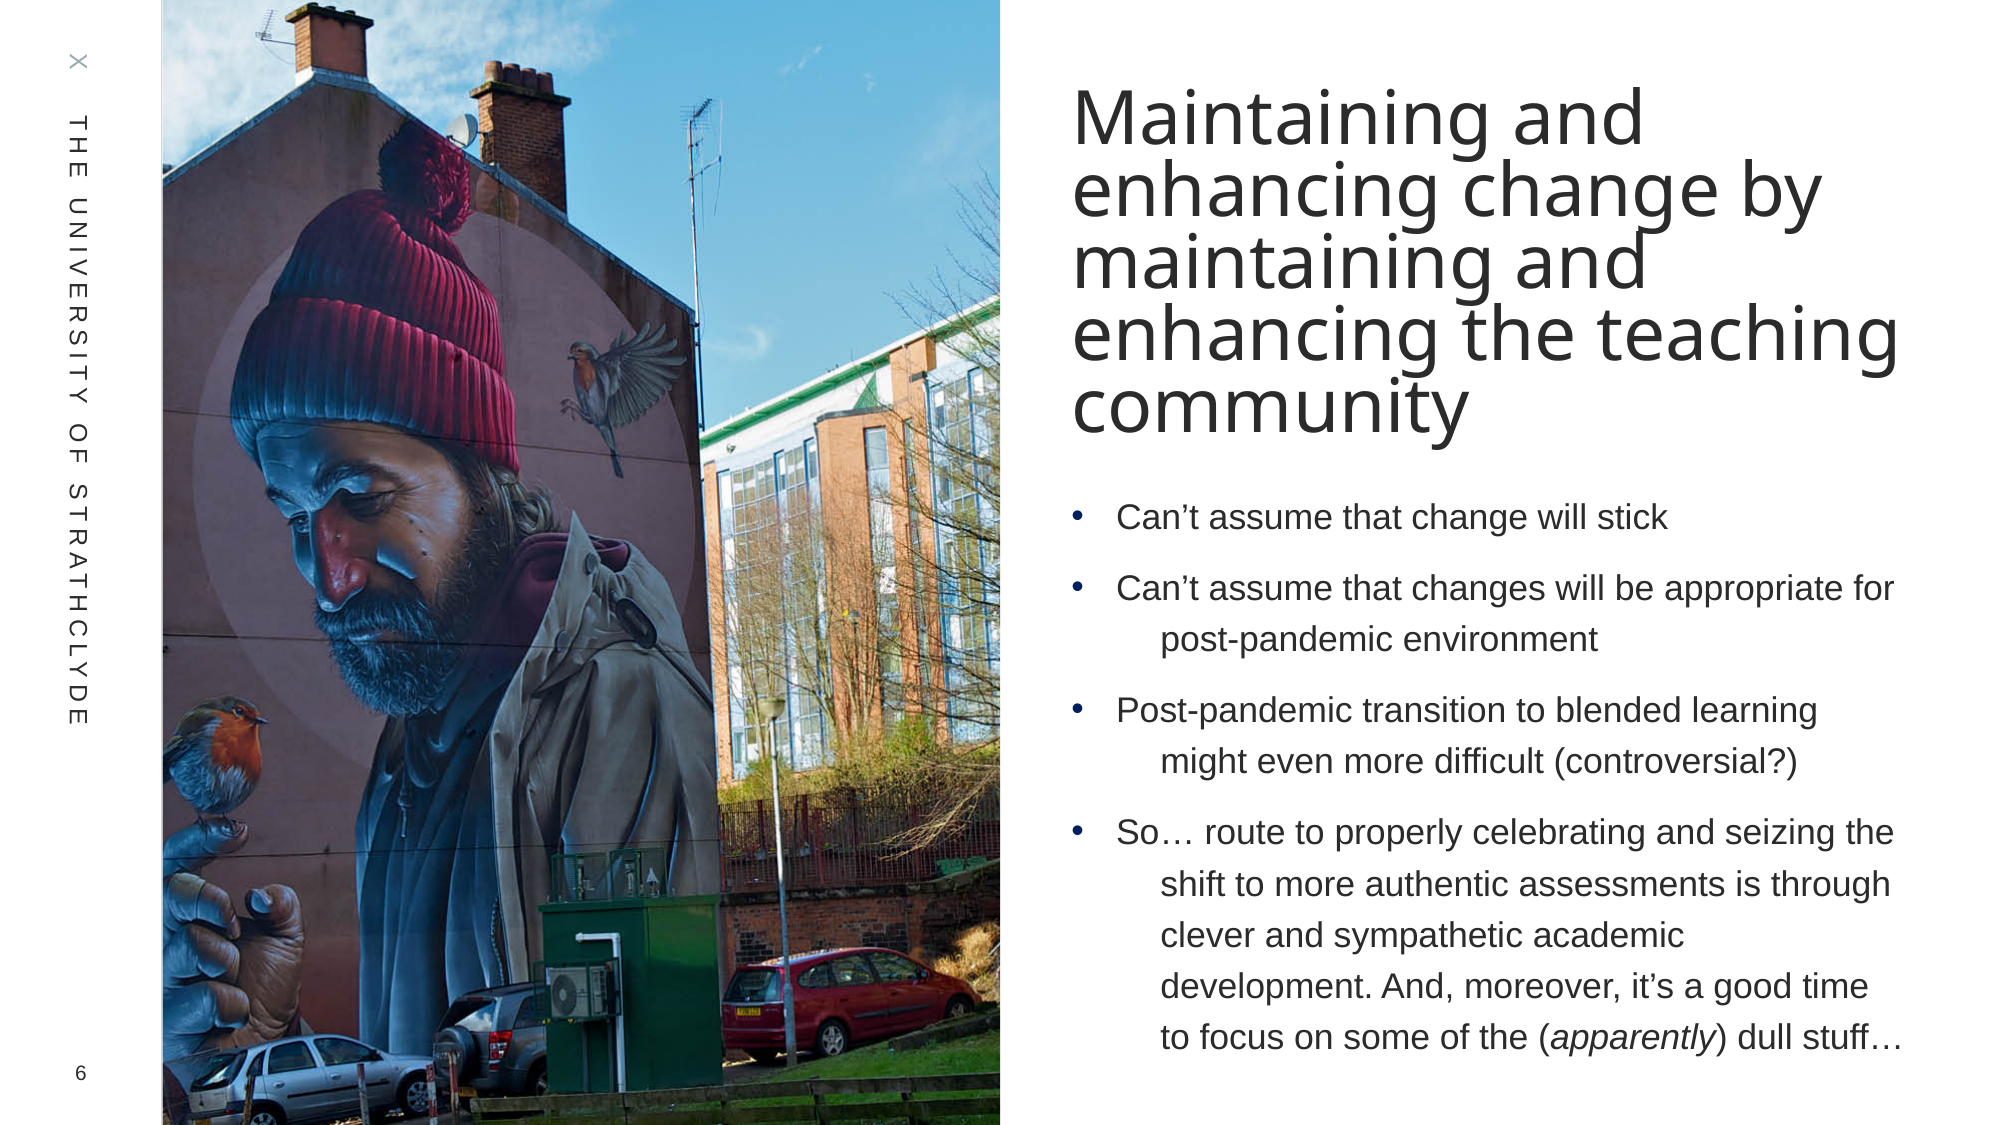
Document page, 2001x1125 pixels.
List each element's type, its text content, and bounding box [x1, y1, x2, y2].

title Maintaining and enhancing change by maintaining and enhancing the teaching community [1071, 55, 1940, 478]
text_box 6 [38, 1052, 123, 1091]
list Can’t assume that change will stick Can’t assume that changes will be appropriate for post-pandemic environment Post-pandemic transition to blended learning might even more difficult (controversial?) So… route to properly celebrating and seizing the shift to more authentic assessments is through clever and sympathetic academic development. And, moreover, it’s a good time to focus on some of the (apparently) dull stuff… [1071, 477, 1907, 1091]
picture [162, 0, 1001, 1125]
